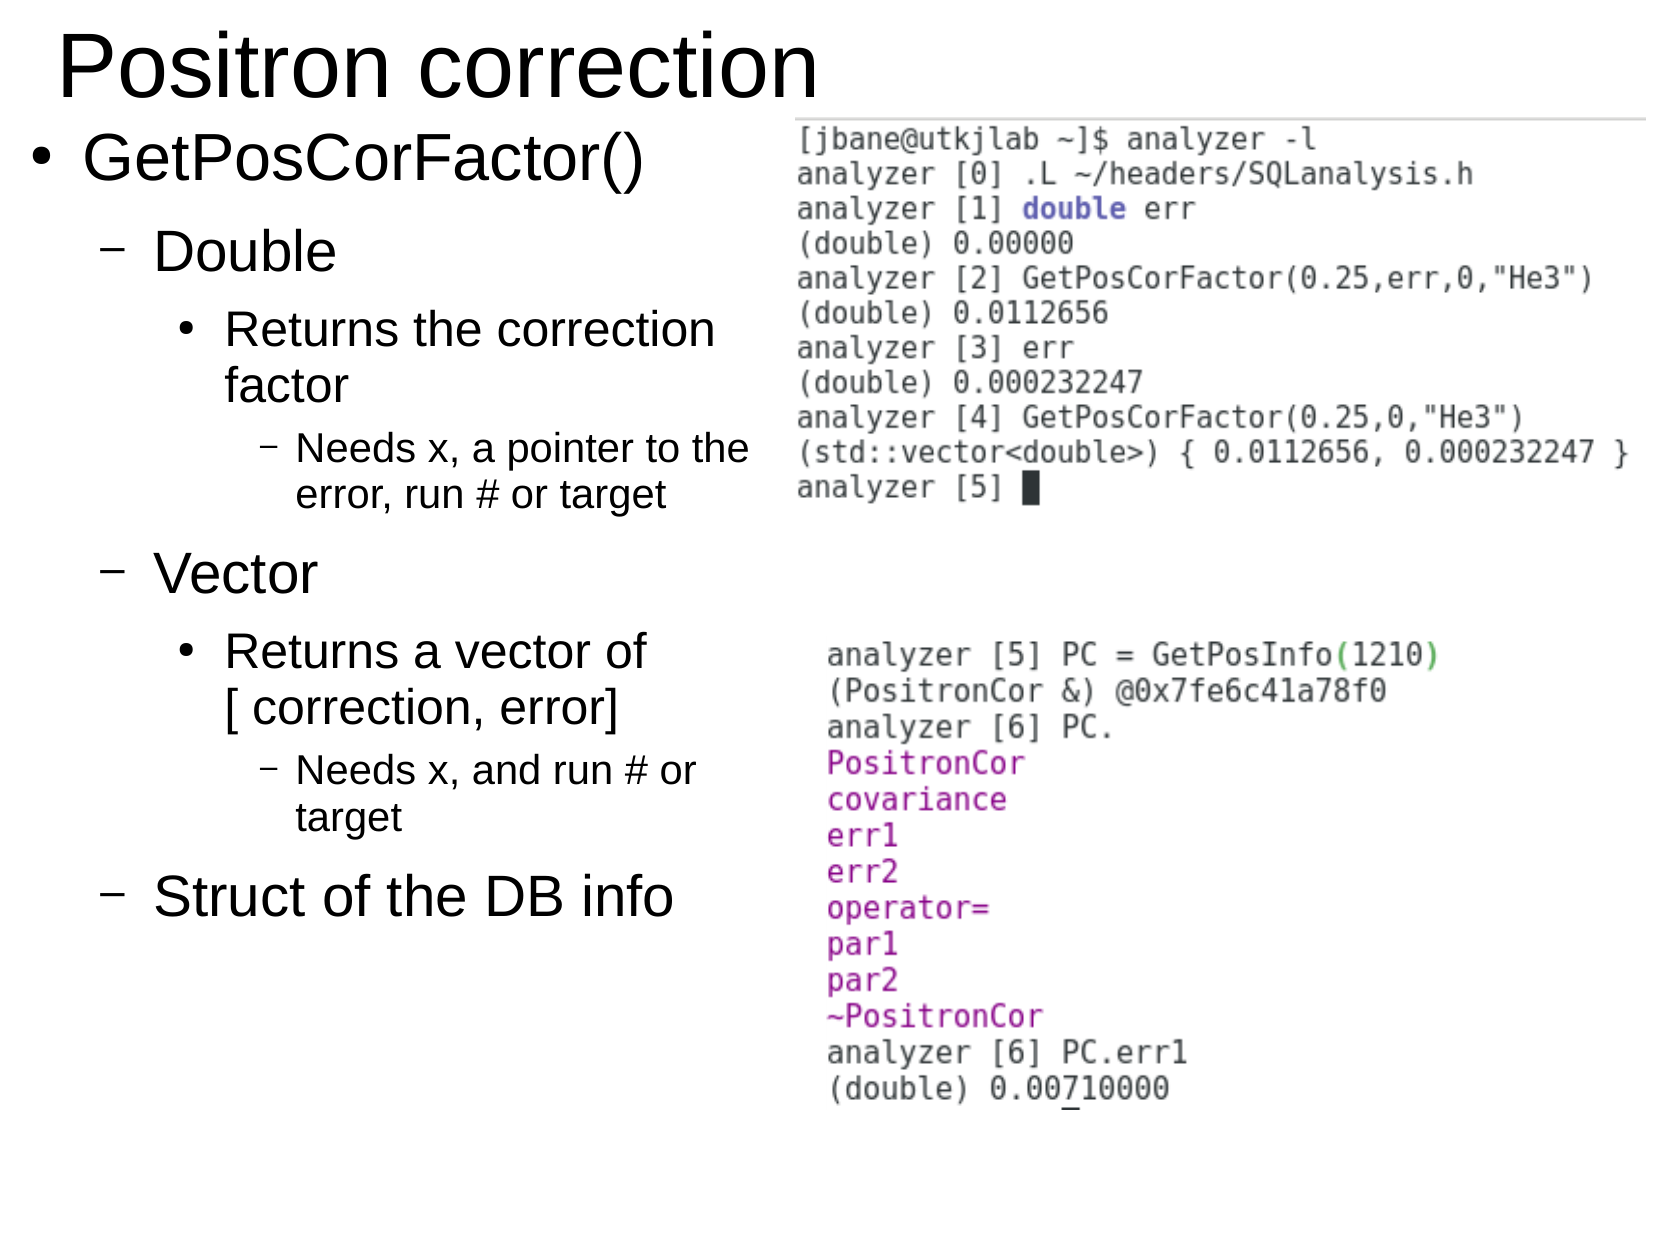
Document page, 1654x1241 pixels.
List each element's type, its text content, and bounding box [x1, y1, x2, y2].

picture [795, 117, 1646, 523]
title Positron correction [30, 15, 848, 118]
list GetPosCorFactor() Double Returns the correction factor Needs x, a pointer to the error, run # or target Vector Returns a vector of [ correction, error] Needs x, and run # or target Struct of the DB info [11, 120, 766, 1241]
picture [825, 636, 1456, 1111]
